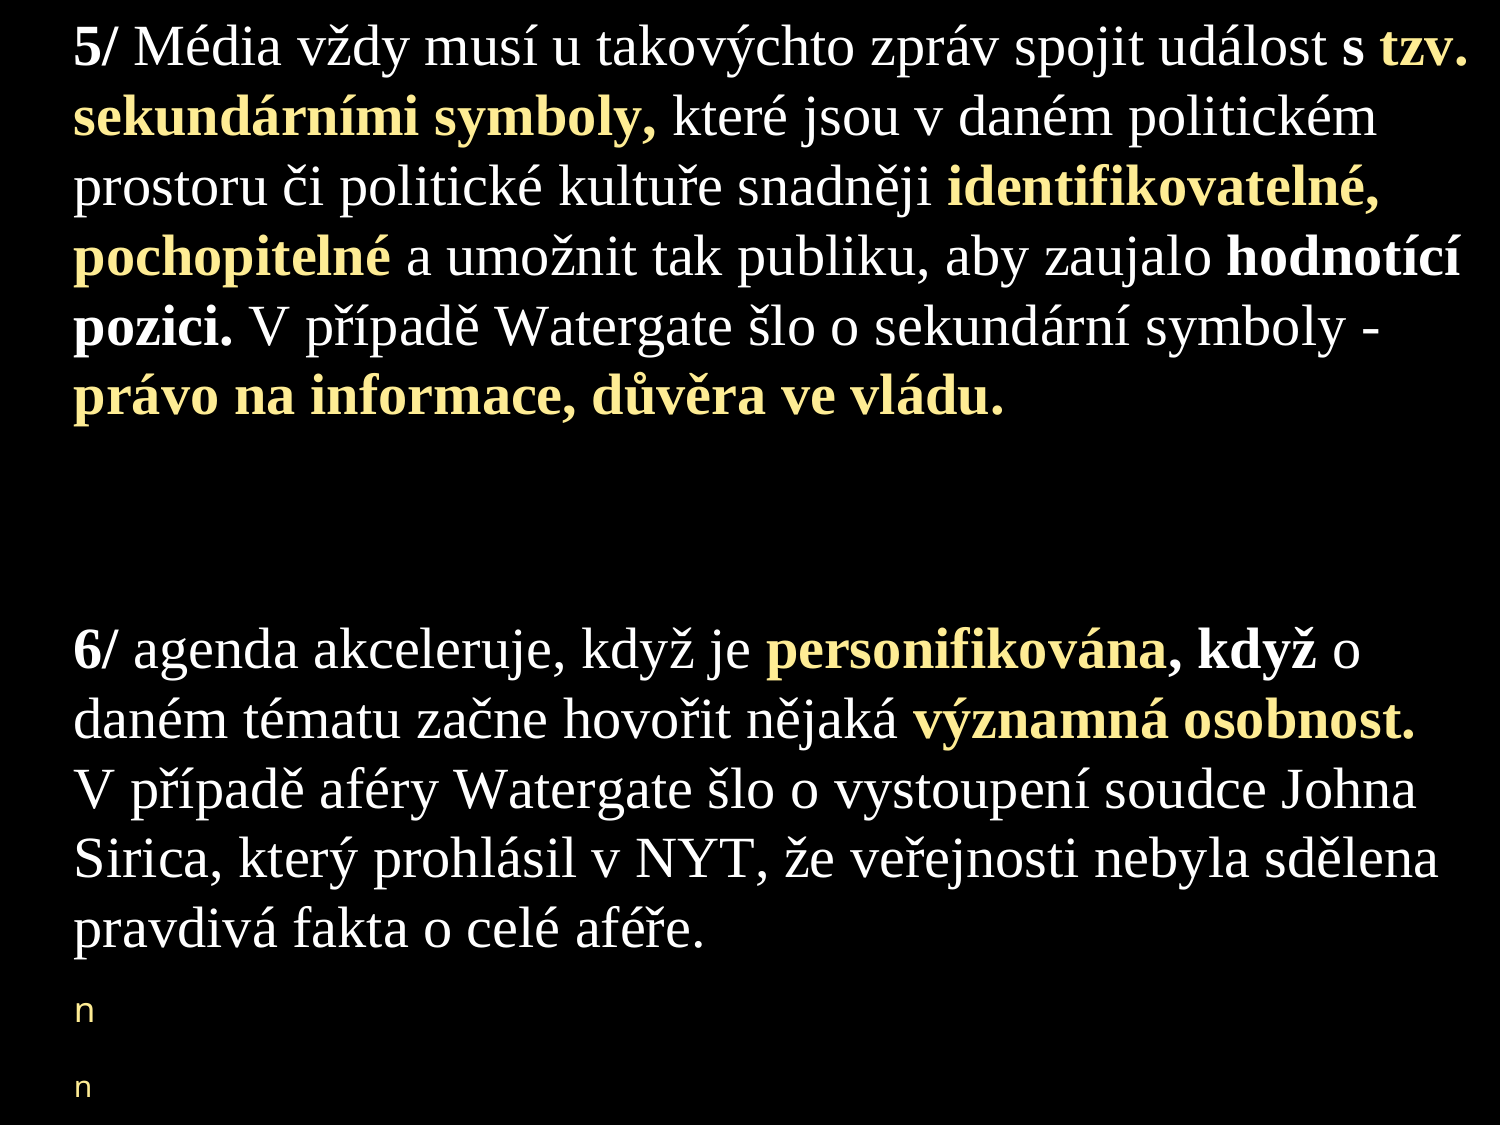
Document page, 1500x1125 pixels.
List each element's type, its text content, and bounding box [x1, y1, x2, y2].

list 5/ Média vždy musí u takovýchto zpráv spojit událost s tzv. sekundárními symboly, které jsou v daném politickém prostoru či politické kultuře snadněji identifikovatelné, pochopitelné a umožnit tak publiku, aby zaujalo hodnotící pozici. V případě Watergate šlo o sekundární symboly - právo na informace, důvěra ve vládu. 6/ agenda akceleruje, když je personifikována, když o daném tématu začne hovořit nějaká významná osobnost. V případě aféry Watergate šlo o vystoupení soudce Johna Sirica, který prohlásil v NYT, že veřejnosti nebyla sdělena pravdivá fakta o celé aféře. [0, 0, 1500, 1125]
